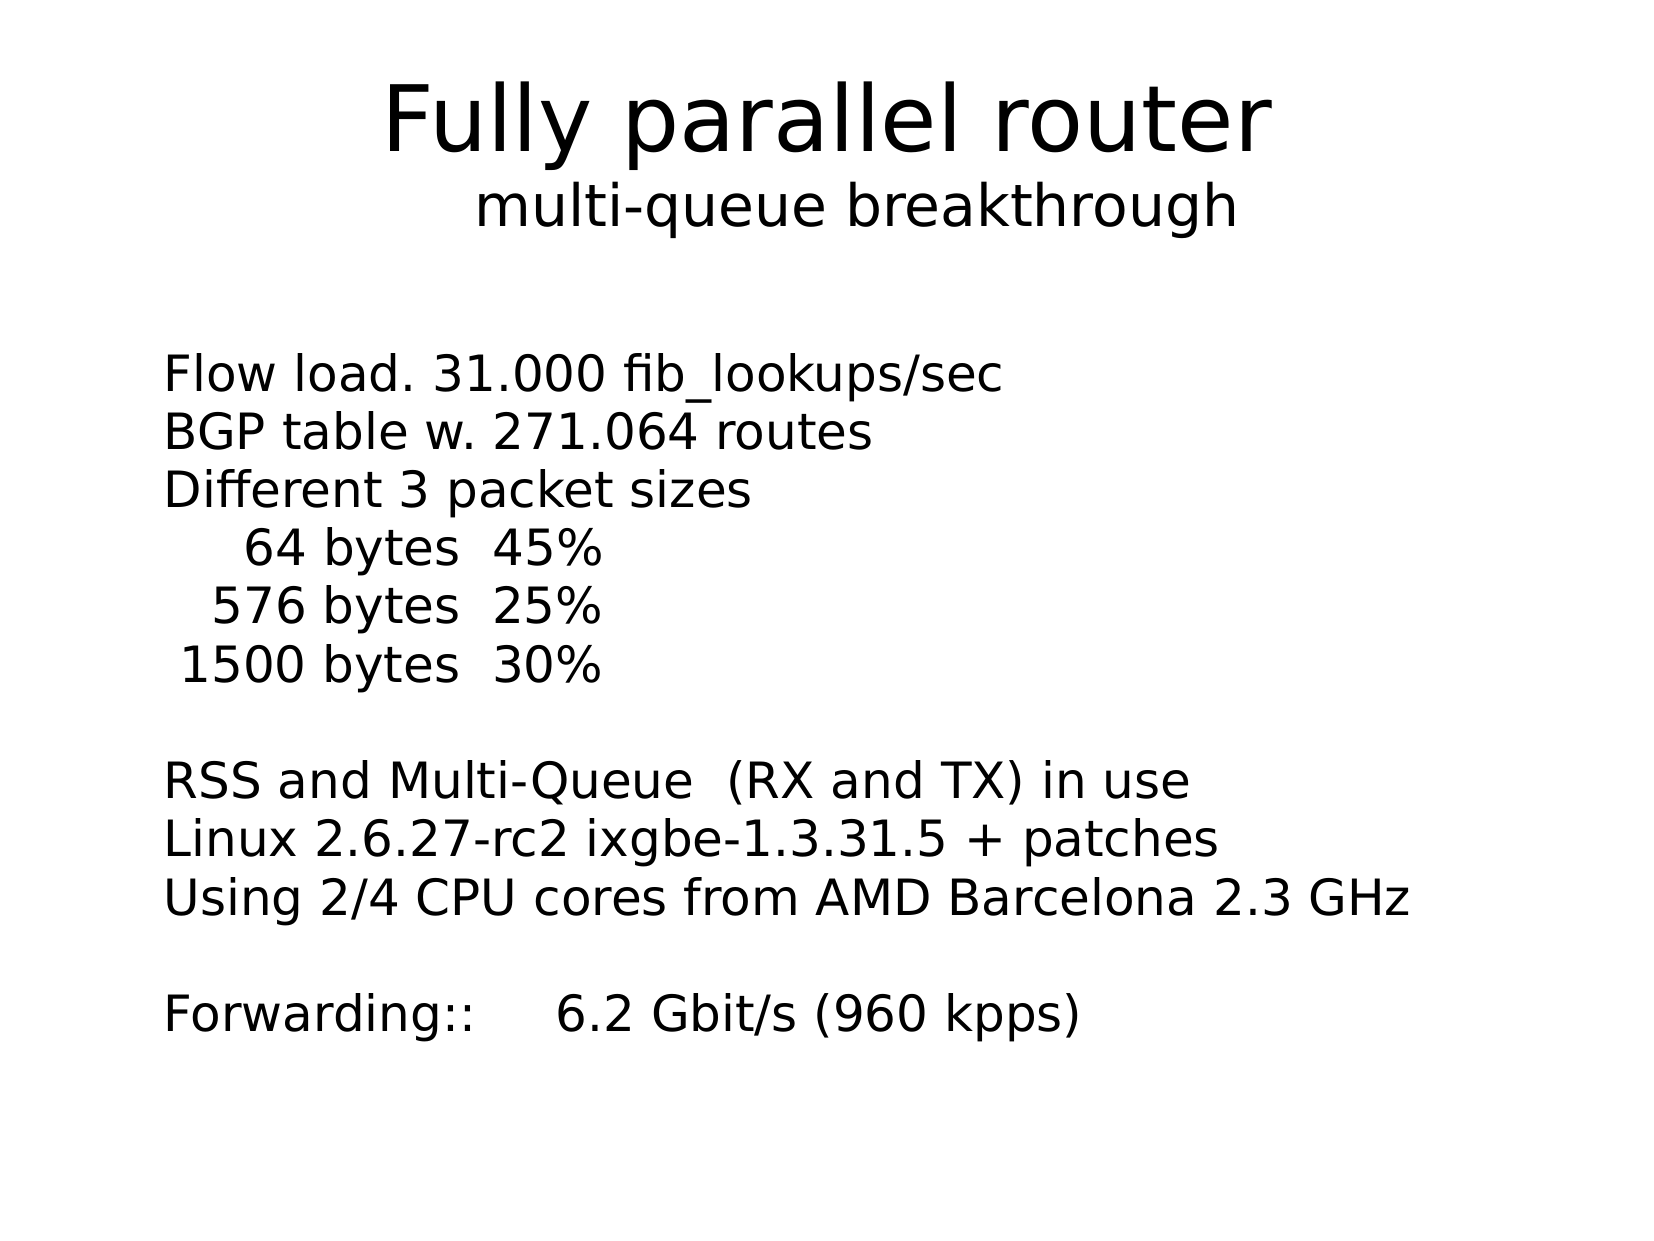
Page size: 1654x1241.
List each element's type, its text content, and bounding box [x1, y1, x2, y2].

subtitle Flow load. 31.000 fib_lookups/sec BGP table w. 271.064 routes Different 3 packet sizes 64 bytes 45% 576 bytes 25% 1500 bytes 30% RSS and Multi-Queue (RX and TX) in use Linux 2.6.27-rc2 ixgbe-1.3.31.5 + patches Using 2/4 CPU cores from AMD Barcelona 2.3 GHz Forwarding:: 6.2 Gbit/s (960 kpps) [128, 303, 1510, 1085]
title Fully parallel router multi-queue breakthrough [121, 49, 1534, 257]
